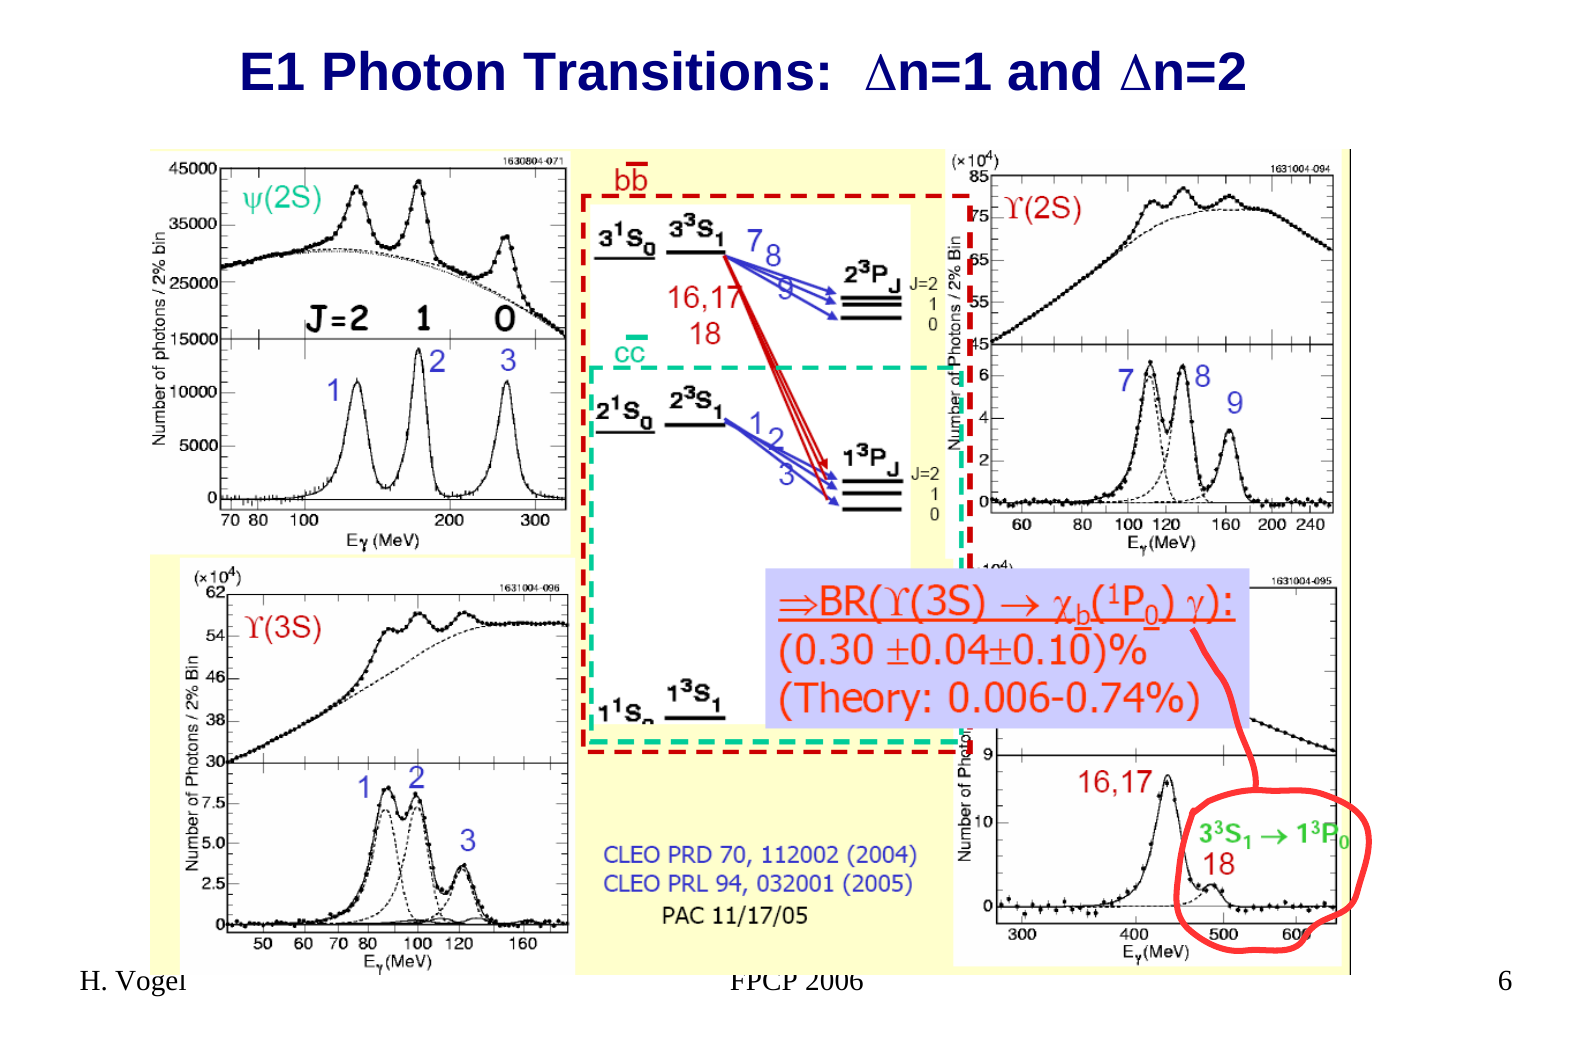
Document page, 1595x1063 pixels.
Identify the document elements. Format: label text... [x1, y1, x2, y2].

text_box E1 Photon Transitions: n=1 and n=2 [224, 37, 1263, 109]
picture [150, 149, 1351, 976]
picture [1180, 794, 1351, 947]
